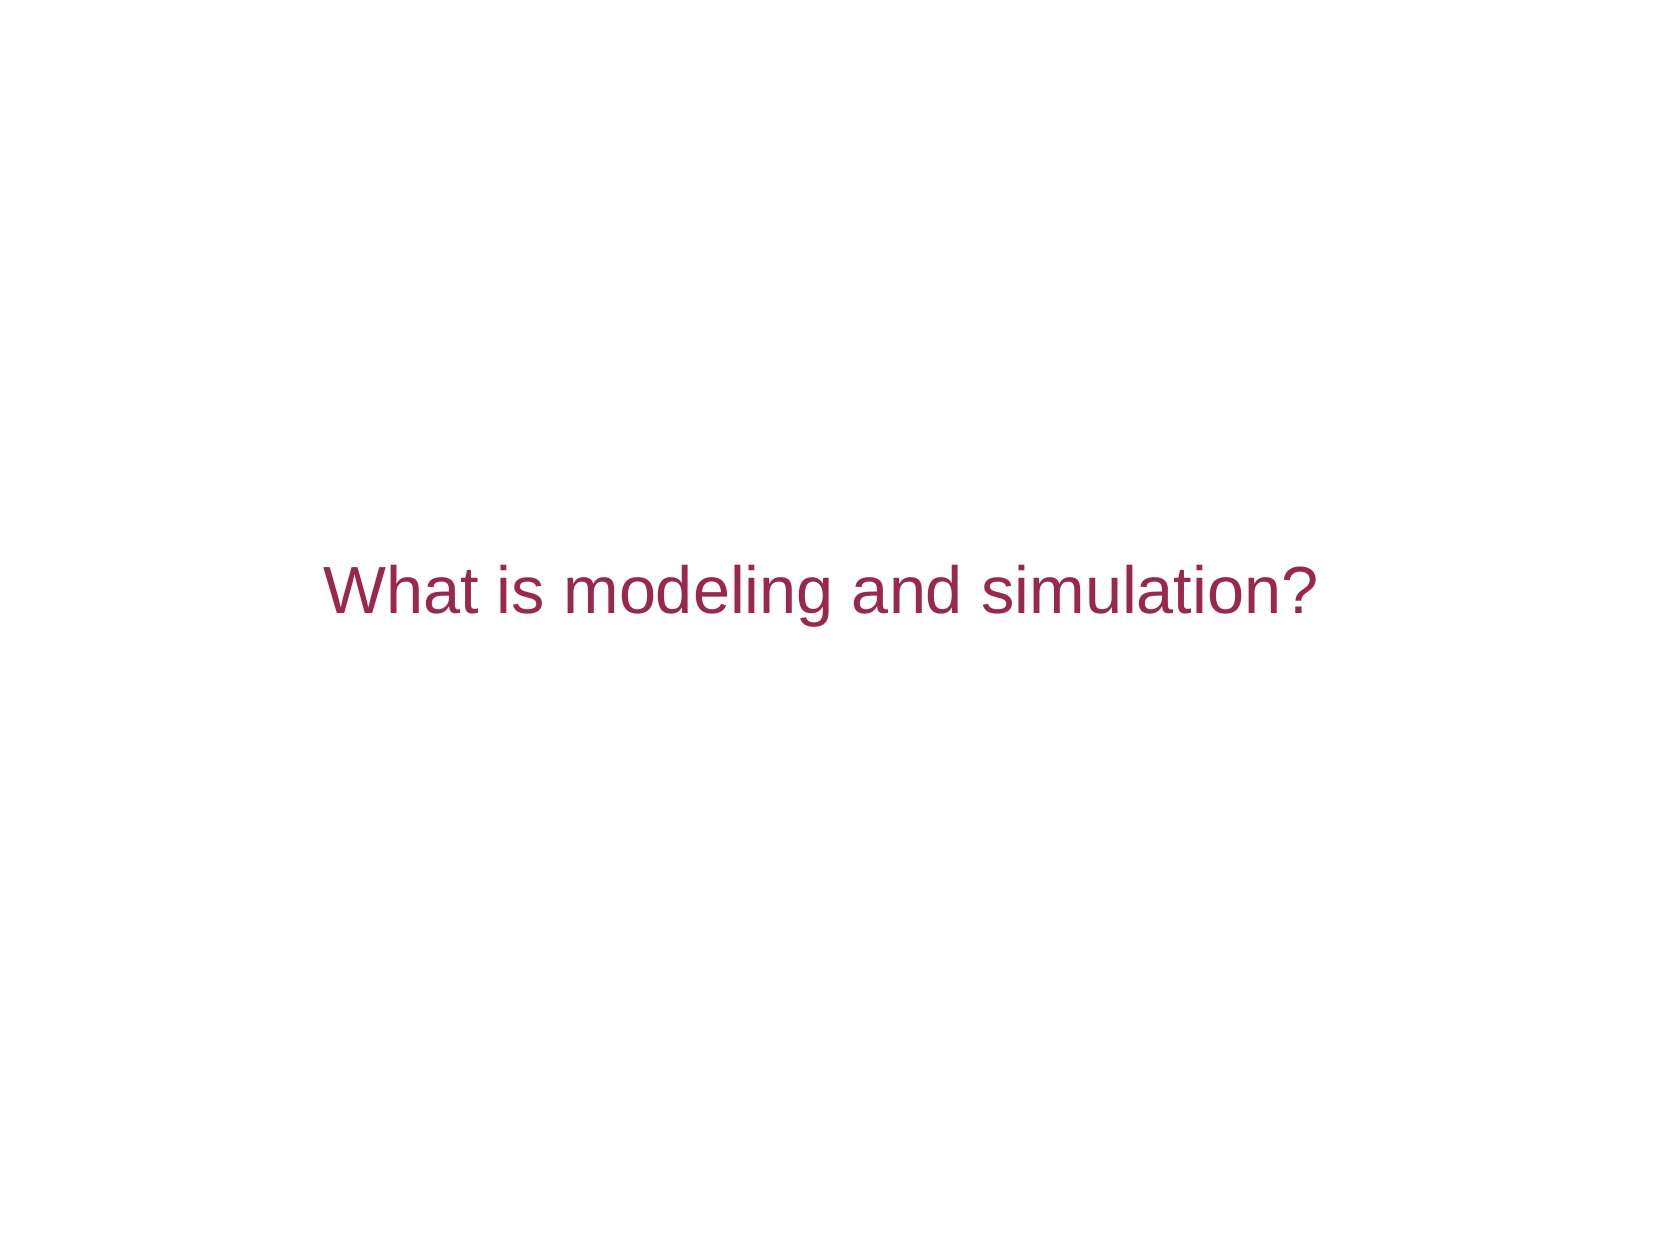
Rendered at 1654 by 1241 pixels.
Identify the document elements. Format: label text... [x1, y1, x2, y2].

subtitle What is modeling and simulation? [135, 117, 1506, 1063]
